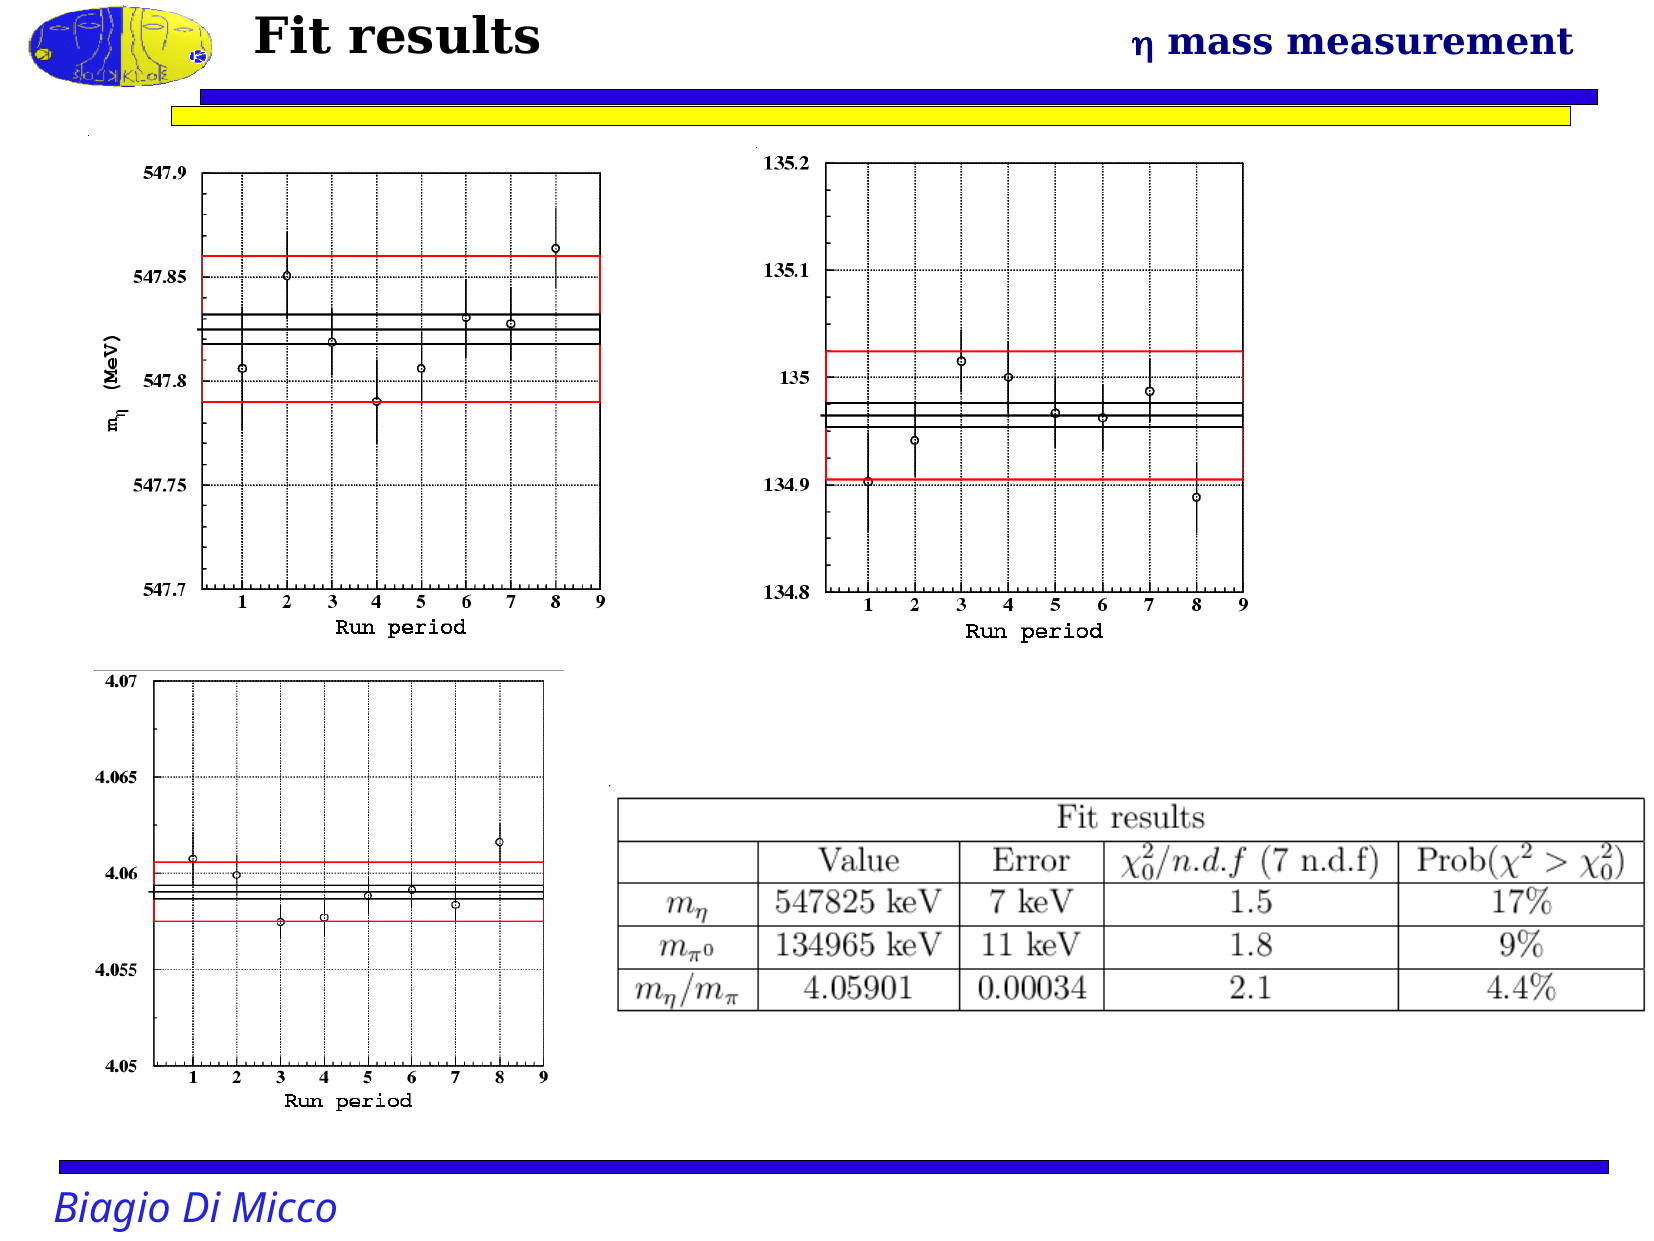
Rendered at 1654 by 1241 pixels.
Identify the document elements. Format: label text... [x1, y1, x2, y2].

text_box Fit results [253, 6, 1495, 66]
picture [88, 135, 623, 650]
picture [609, 785, 1654, 1023]
picture [20, 2, 220, 89]
picture [756, 147, 1278, 650]
picture [94, 670, 564, 1123]
